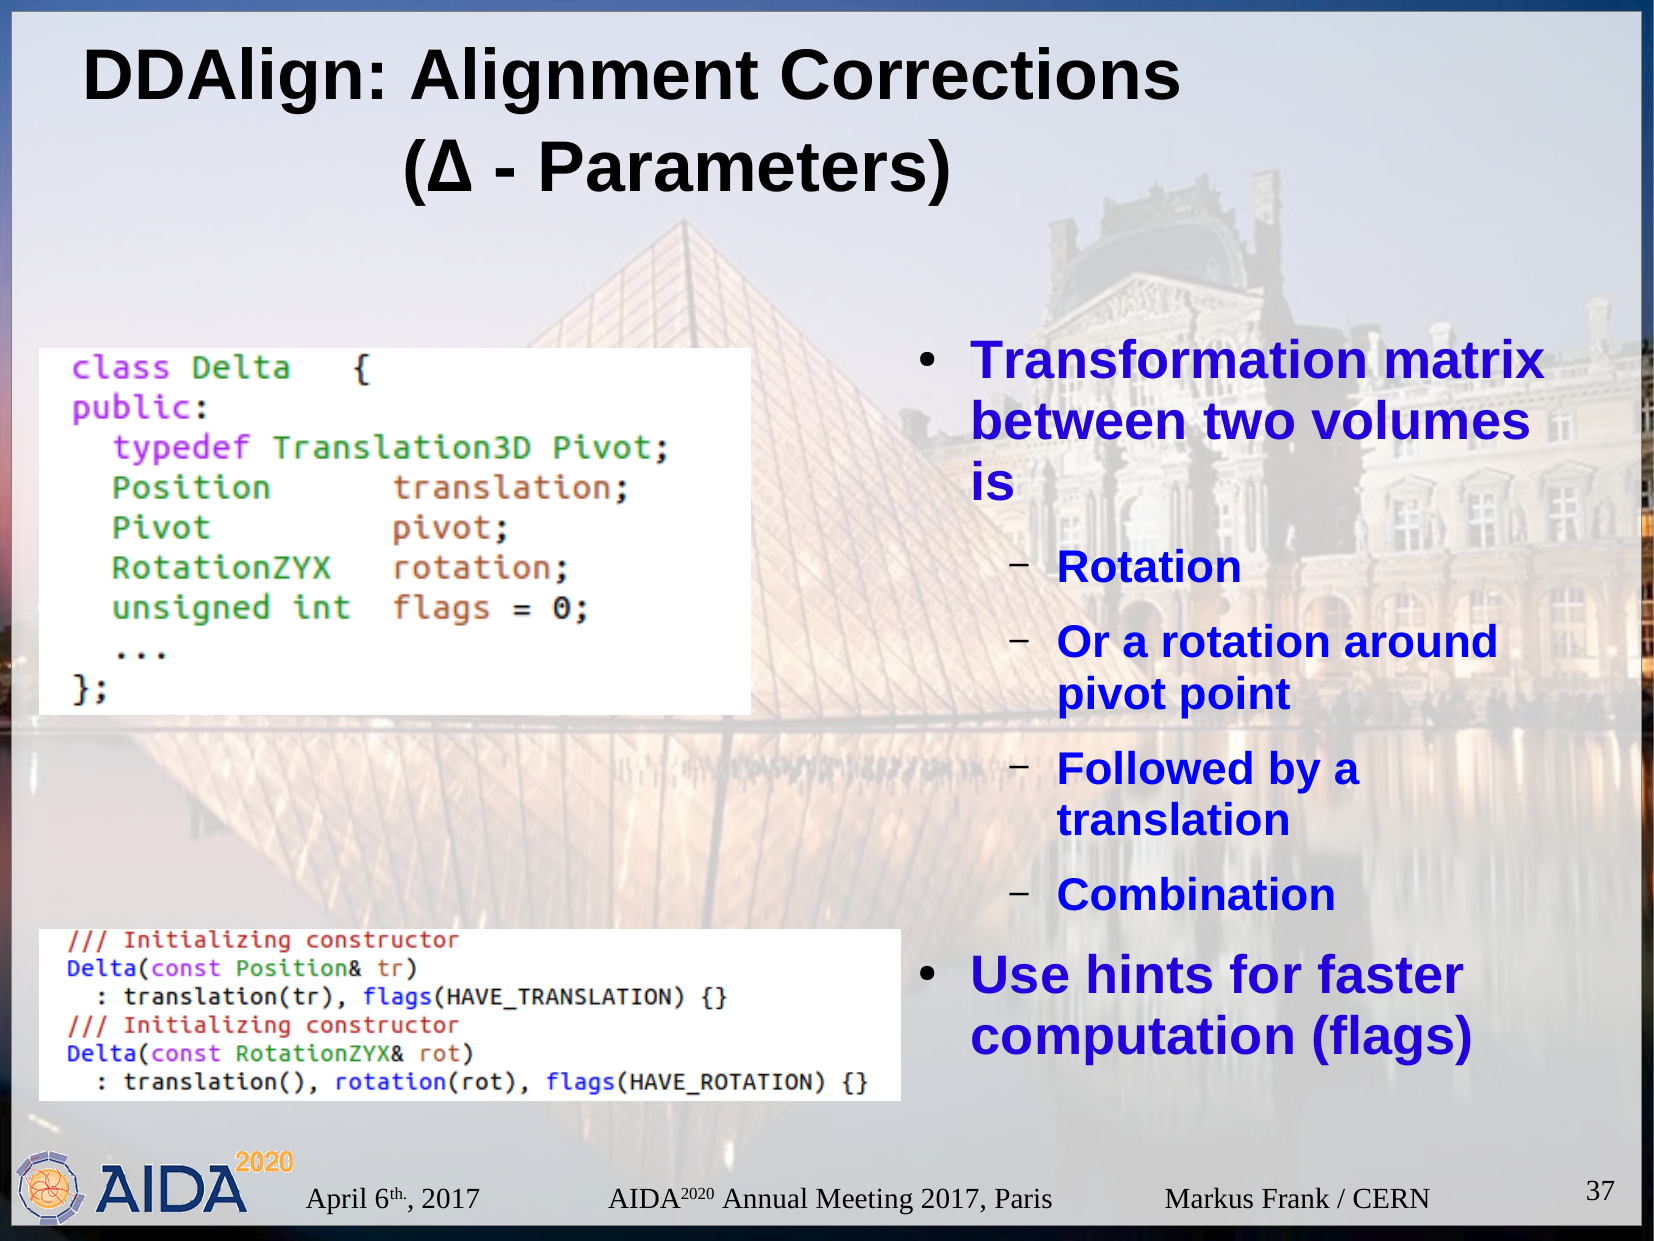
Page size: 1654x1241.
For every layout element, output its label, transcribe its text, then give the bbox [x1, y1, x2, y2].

list Transformation matrix between two volumes is Rotation Or a rotation around pivot point Followed by a translation Combination Use hints for faster computation (flags) [900, 240, 1551, 1157]
picture [0, 0, 1654, 1241]
title DDAlign: Alignment Corrections (Δ - Parameters) [82, 19, 1536, 227]
